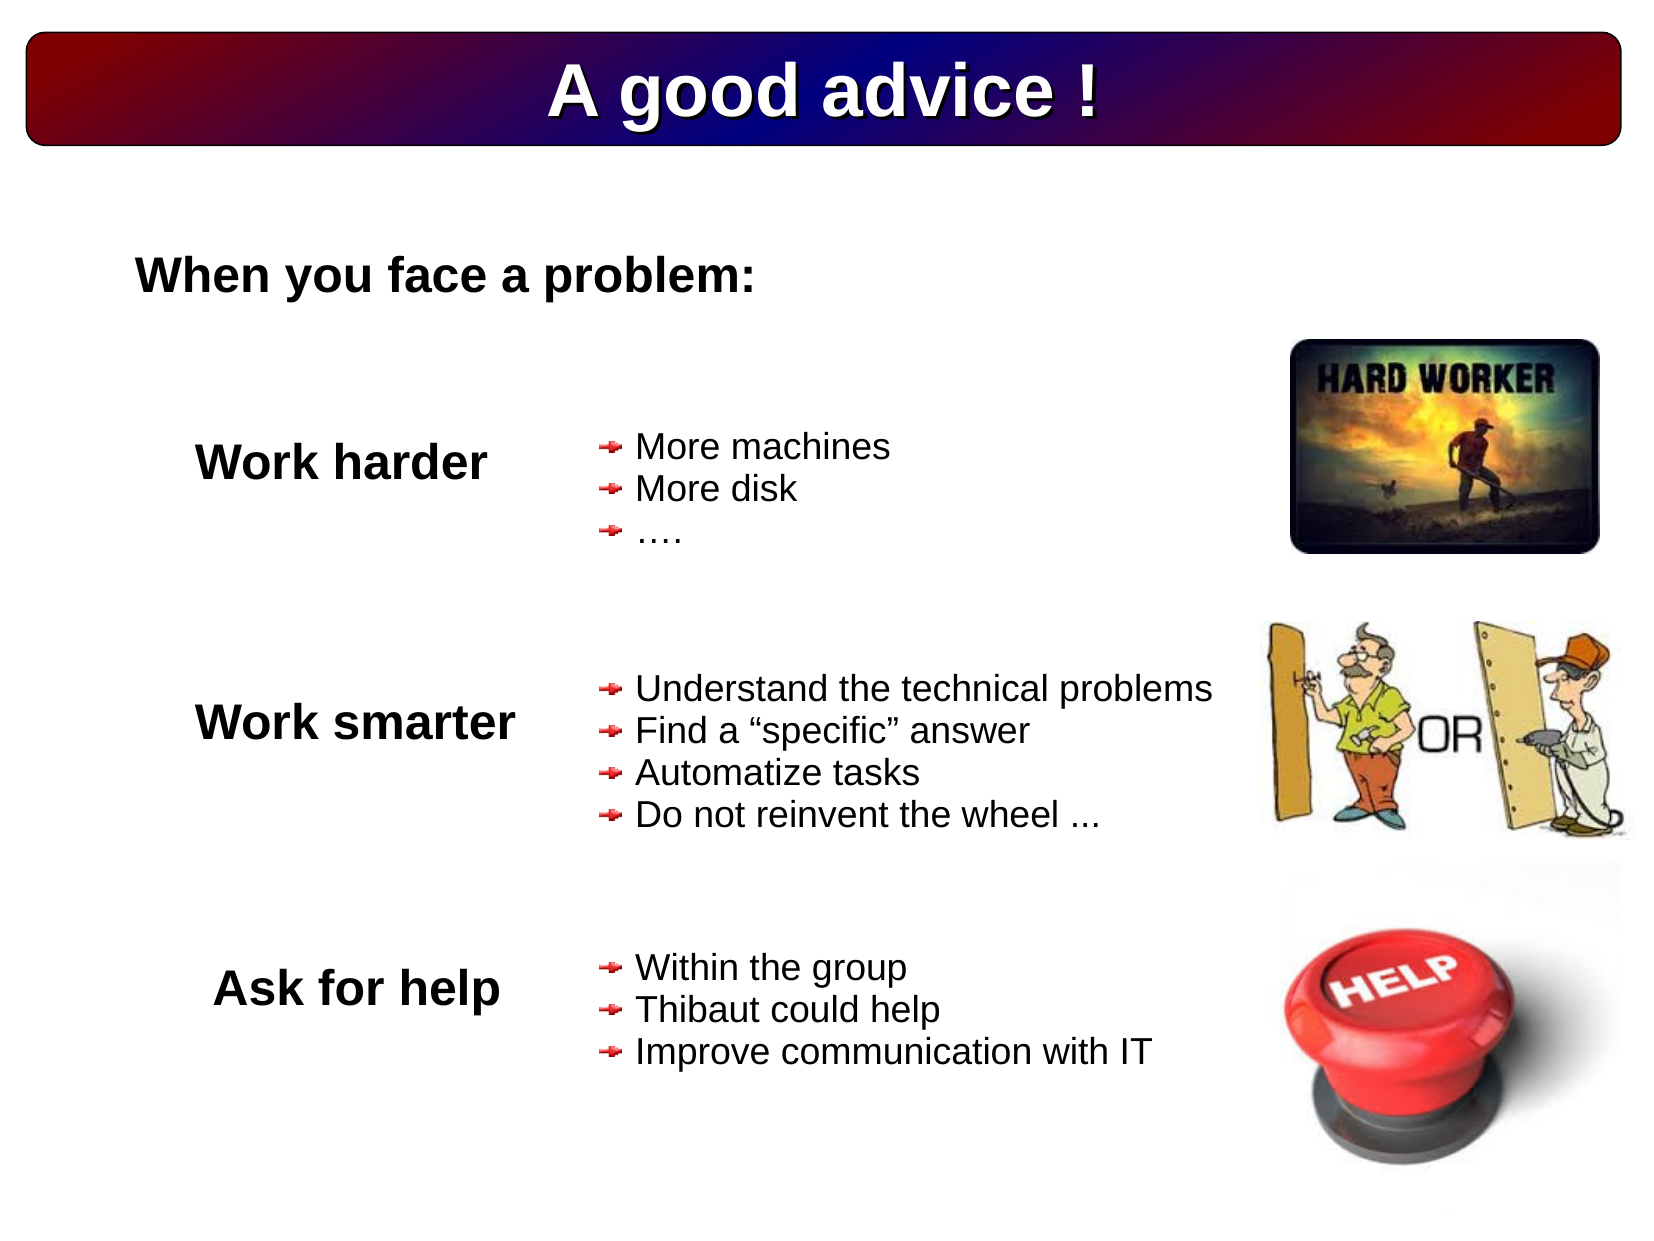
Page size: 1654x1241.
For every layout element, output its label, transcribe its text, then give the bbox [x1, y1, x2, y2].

text_box When you face a problem: [120, 240, 1501, 311]
text_box Ask for help [197, 952, 585, 1024]
picture [1290, 339, 1600, 555]
text_box A good advice ! [26, 32, 1621, 146]
picture [1260, 621, 1635, 841]
text_box More machines More disk …. [585, 418, 1531, 560]
picture [1268, 863, 1621, 1216]
text_box Within the group Thibaut could help Improve communication with IT [585, 939, 1268, 1081]
text_box Work smarter [180, 686, 585, 758]
text_box Work harder [180, 426, 585, 498]
text_box Understand the technical problems Find a “specific” answer Automatize tasks Do not reinvent the wheel ... [585, 660, 1531, 886]
